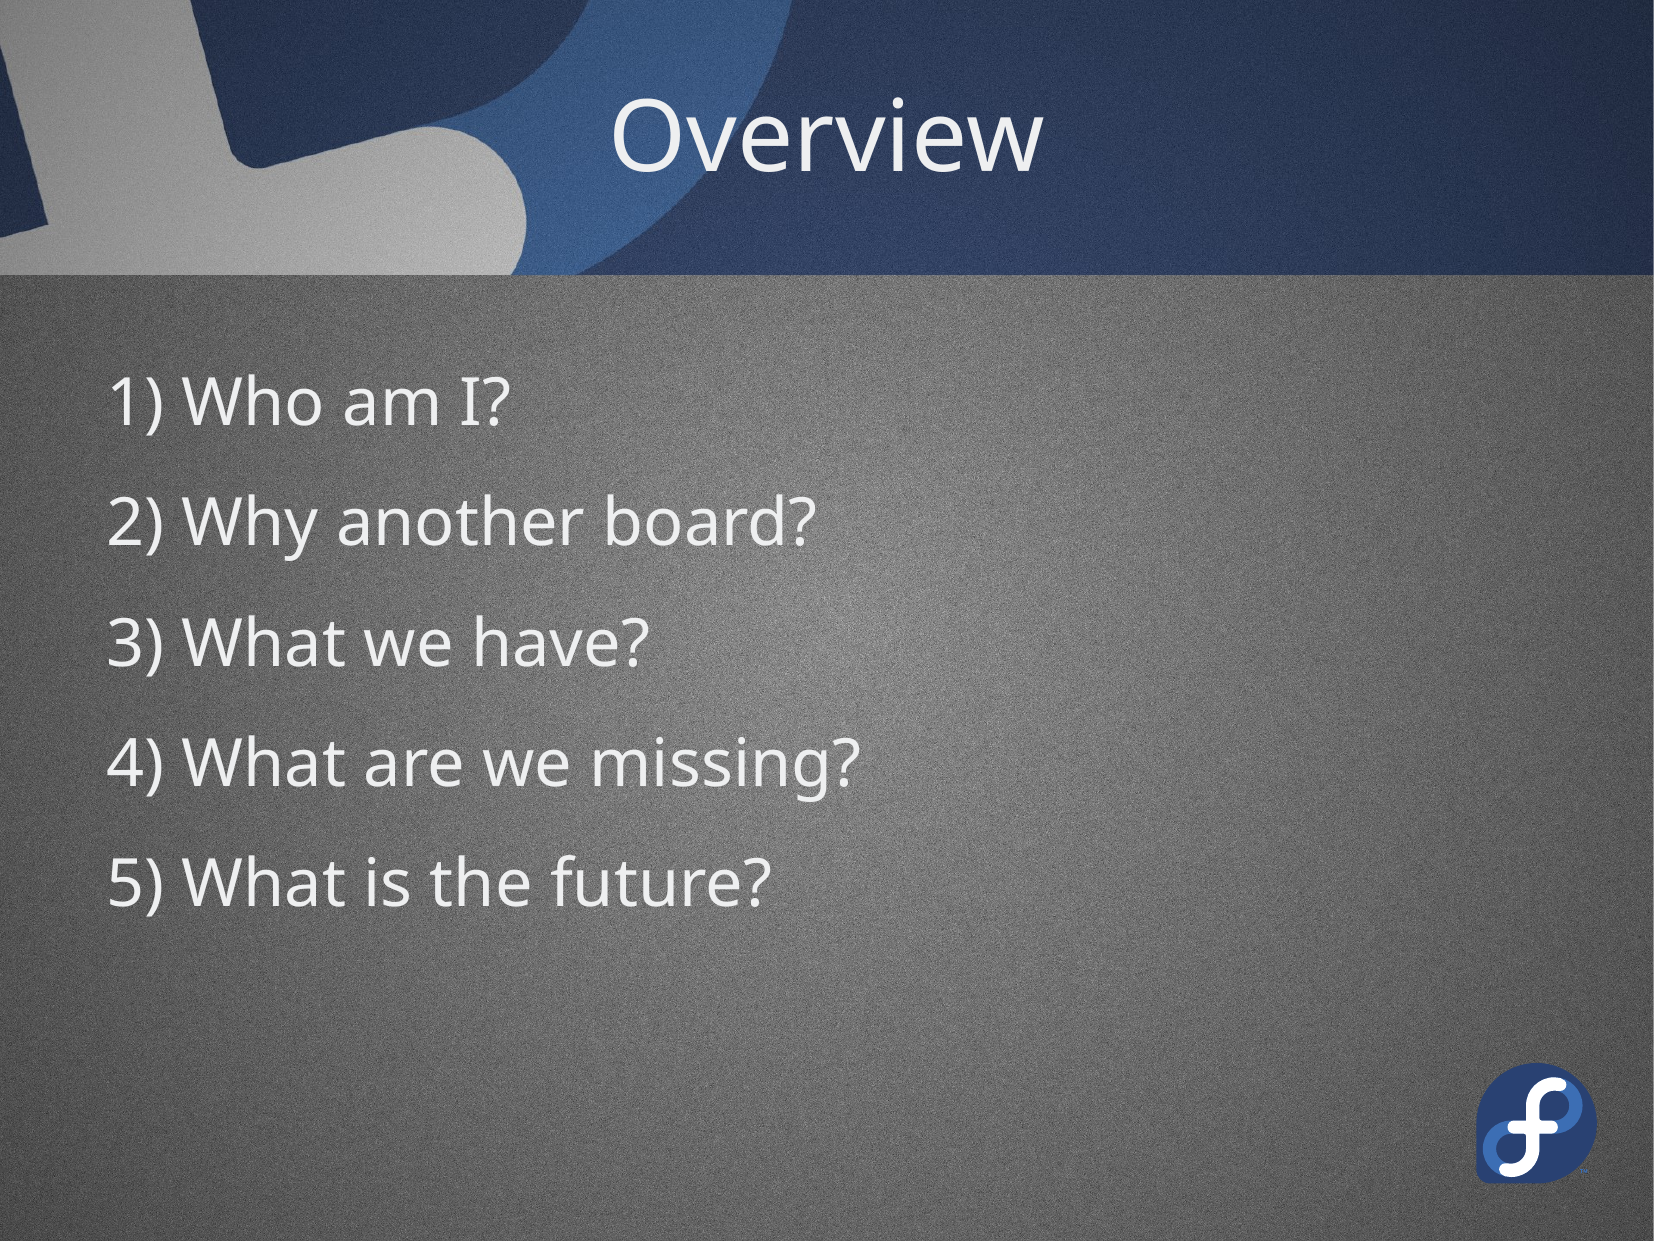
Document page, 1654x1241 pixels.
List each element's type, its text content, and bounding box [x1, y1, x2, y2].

title Overview [88, 29, 1565, 237]
list Who am I? Why another board? What we have? What are we missing? What is the future? [88, 354, 1565, 1063]
picture [0, 0, 1654, 1241]
